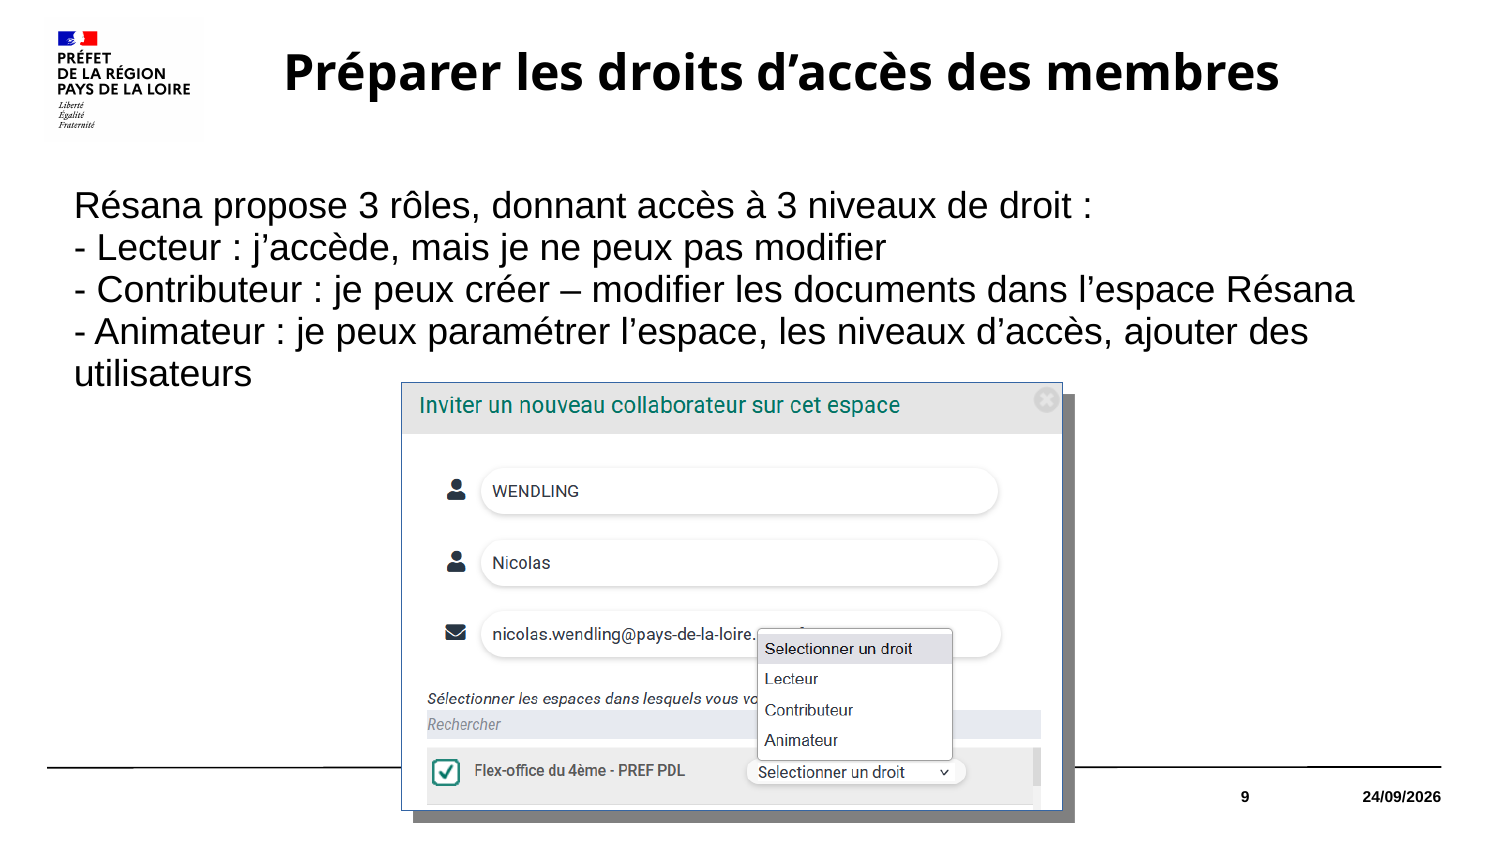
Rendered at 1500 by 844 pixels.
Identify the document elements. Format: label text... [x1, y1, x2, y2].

picture [44, 17, 204, 142]
title Préparer les droits d’accès des membres [283, 47, 1347, 166]
picture [401, 382, 1063, 811]
text_box Résana propose 3 rôles, donnant accès à 3 niveaux de droit : - Lecteur : j’accède, mais je ne peux pas modifier - Contributeur : je peux créer – modifier les documents dans l’espace Résana - Animateur : je peux paramétrer l’espace, les niveaux d’accès, ajouter des utilisateurs [59, 177, 1394, 733]
